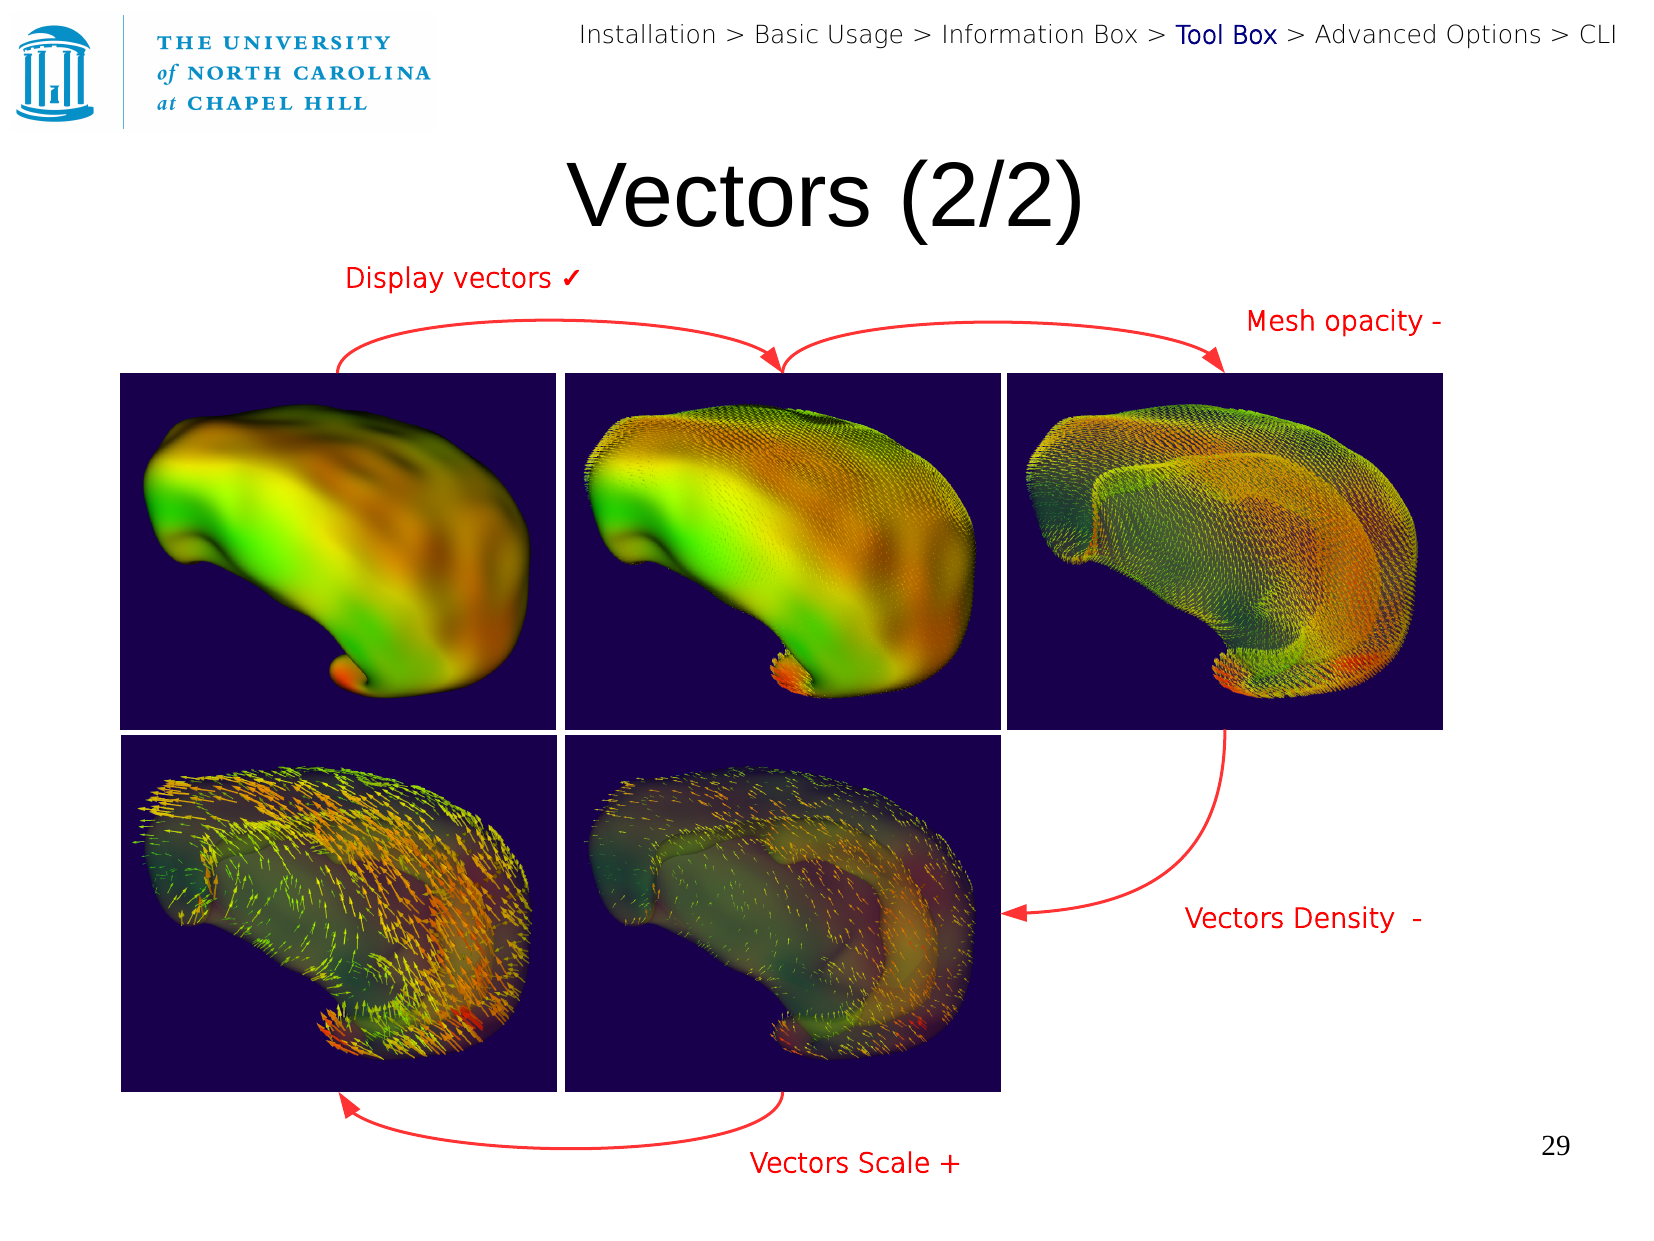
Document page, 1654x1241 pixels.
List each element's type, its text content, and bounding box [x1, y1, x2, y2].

picture [565, 735, 1001, 1092]
picture [120, 373, 556, 730]
picture [1007, 373, 1443, 730]
text_box Mesh opacity - [1230, 297, 1471, 348]
picture [11, 12, 436, 132]
text_box Display vectors ✓ [330, 255, 620, 309]
title Vectors (2/2) [82, 90, 1571, 298]
text_box Vectors Scale + [735, 1140, 989, 1190]
text_box Installation > Basic Usage > Information Box > Tool Box > Advanced Options > CLI [564, 12, 1654, 58]
picture [121, 735, 557, 1092]
text_box Vectors Density - [1170, 895, 1443, 946]
picture [565, 373, 1001, 730]
